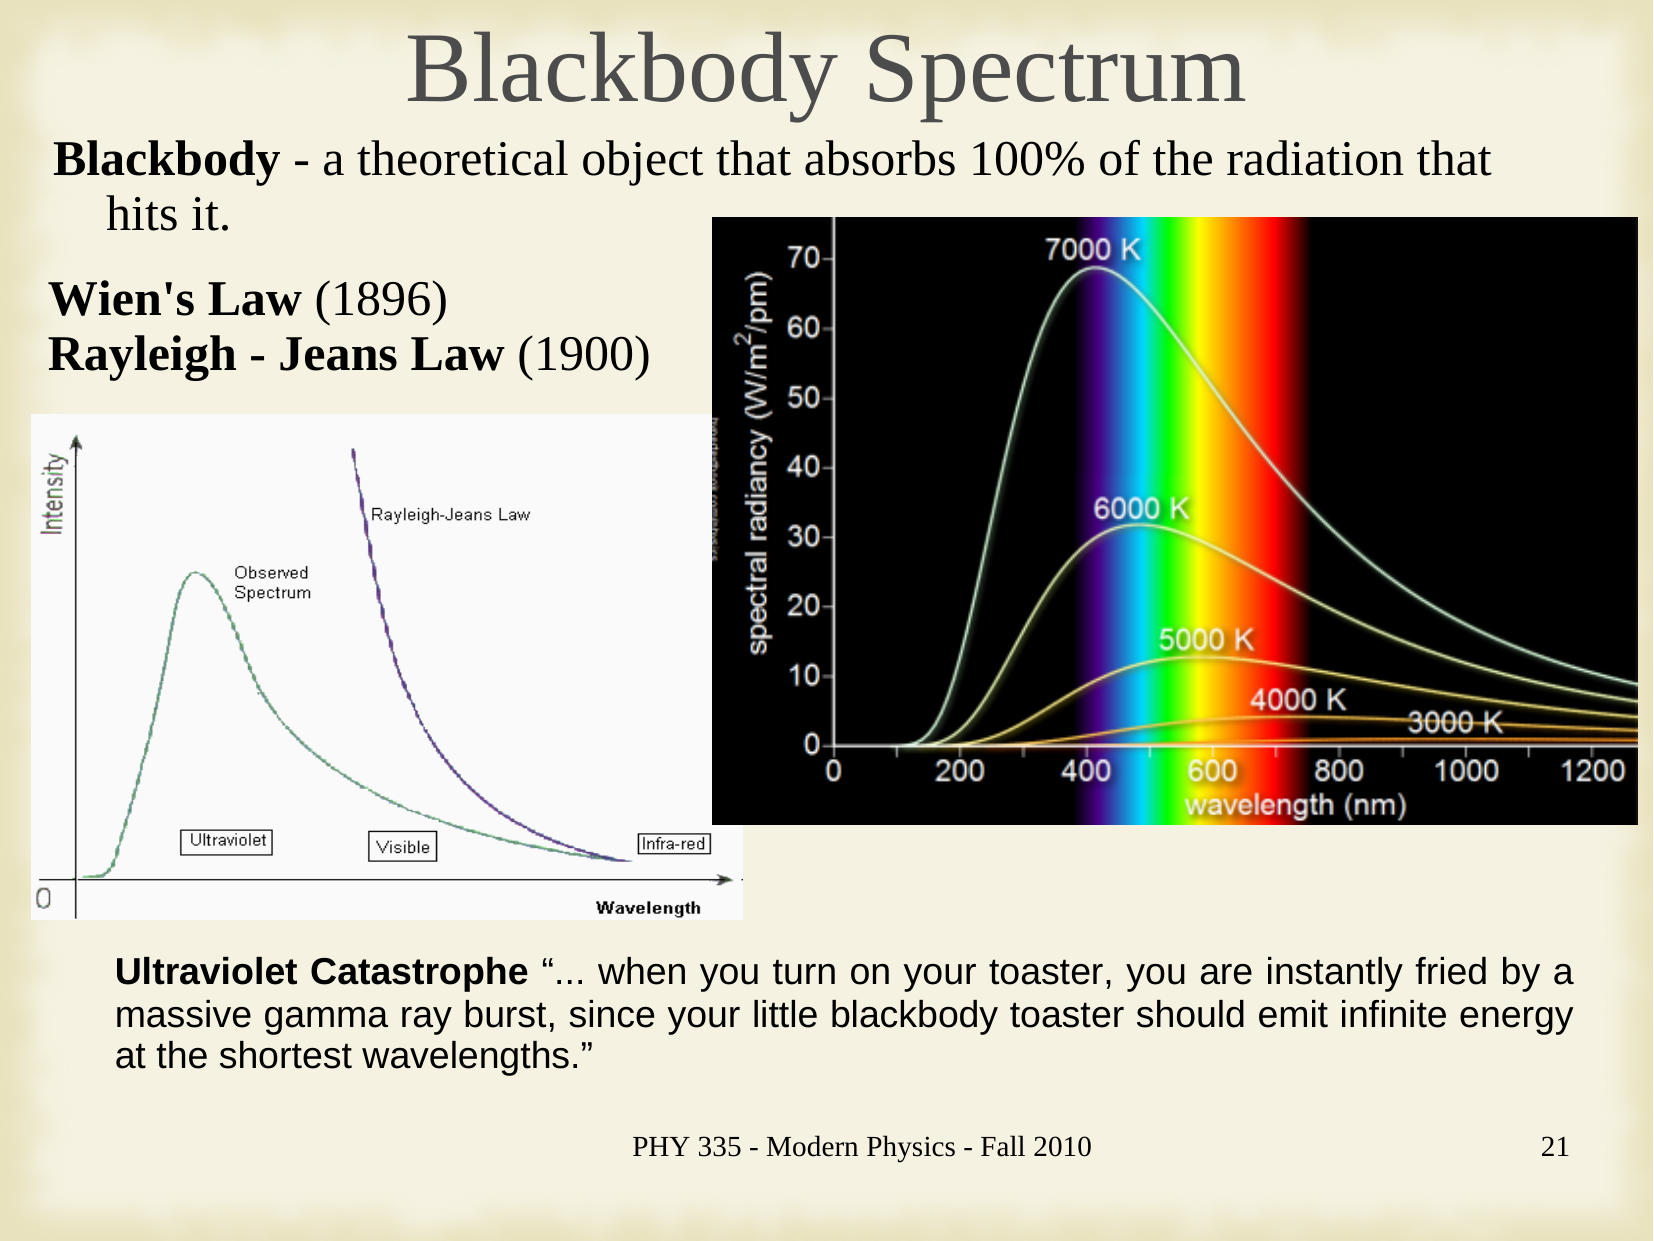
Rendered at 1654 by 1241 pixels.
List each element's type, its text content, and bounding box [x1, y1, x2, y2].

text_box Ultraviolet Catastrophe “... when you turn on your toaster, you are instantly fried by a massive gamma ray burst, since your little blackbody toaster should emit infinite energy at the shortest wavelengths.” [99, 943, 1589, 1086]
list Blackbody - a theoretical object that absorbs 100% of the radiation that hits it. Wien's Law (1896) Rayleigh - Jeans Law (1900) [35, 130, 1538, 482]
title Blackbody Spectrum [82, 0, 1571, 172]
picture [0, 0, 1653, 1241]
